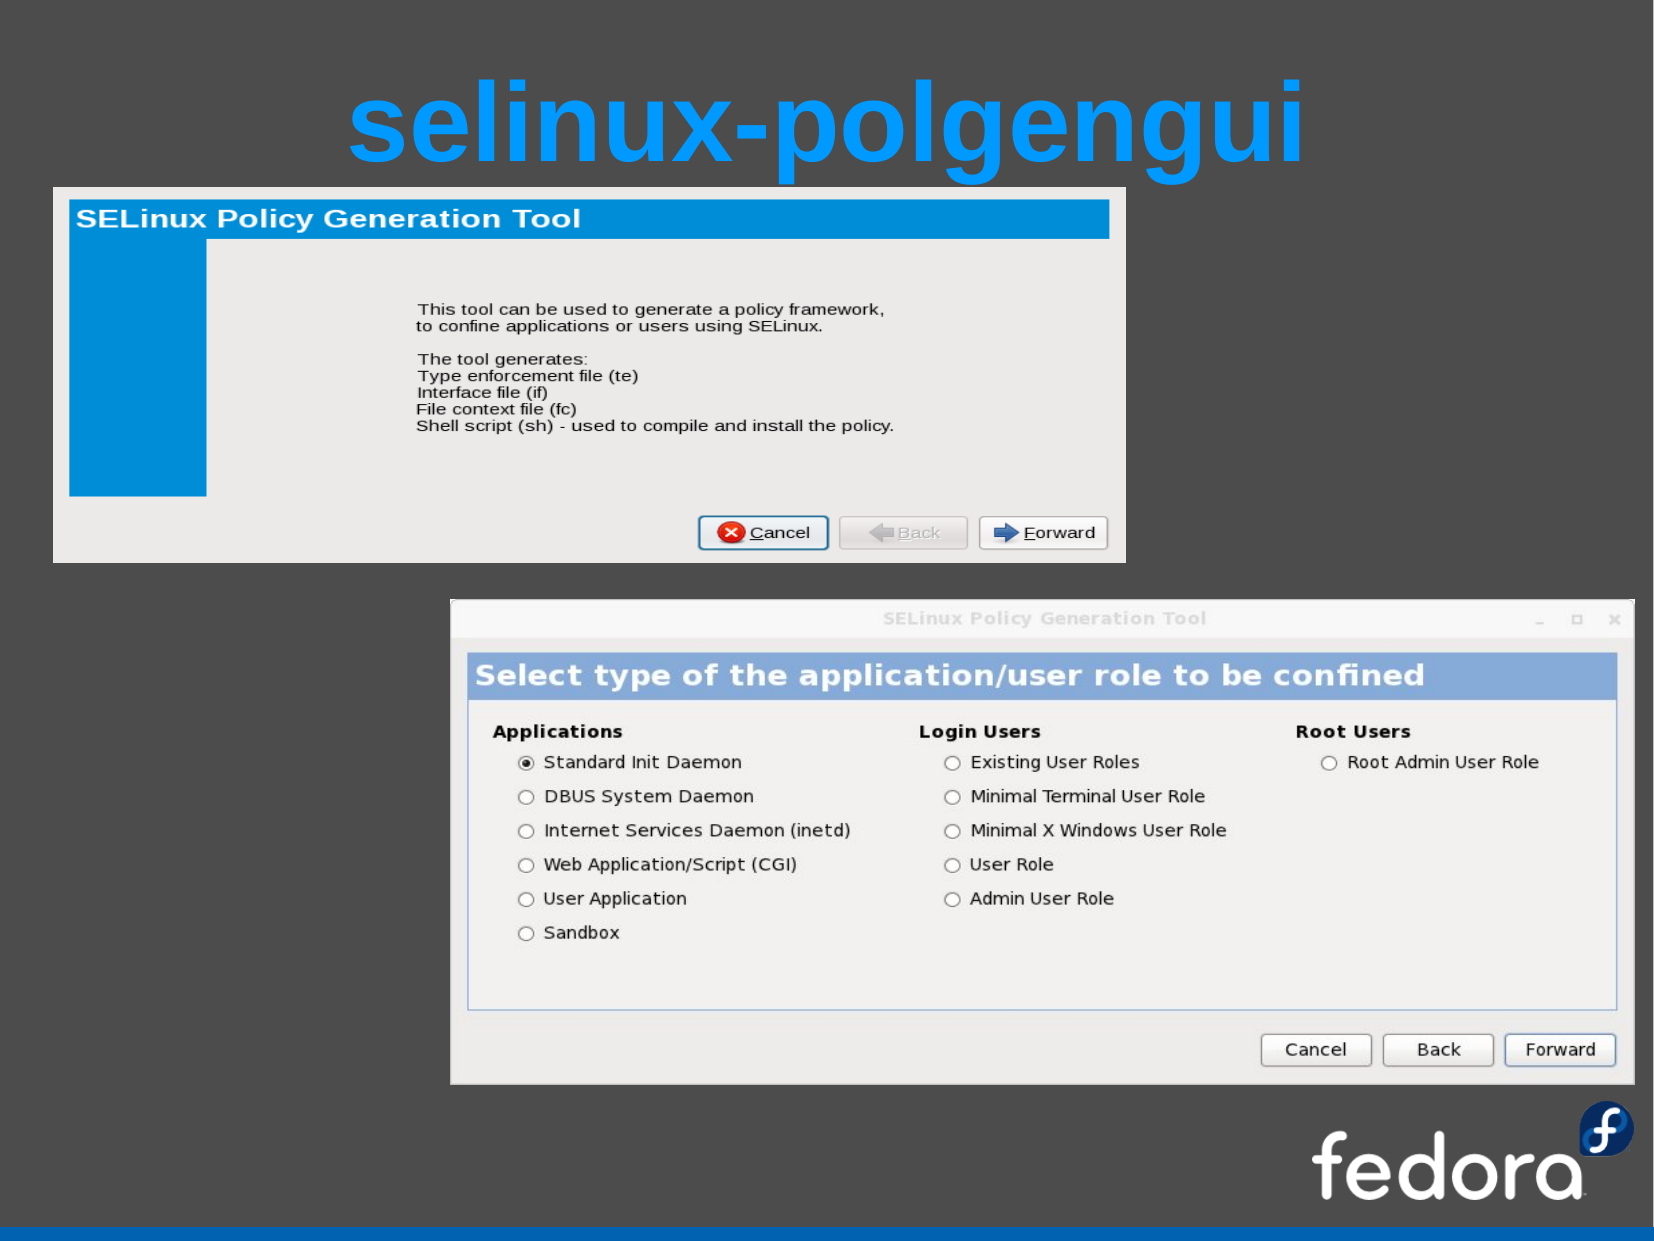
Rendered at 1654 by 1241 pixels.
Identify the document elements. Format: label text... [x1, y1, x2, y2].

picture [53, 187, 1126, 563]
picture [450, 599, 1635, 1086]
title selinux-polgengui [121, 19, 1534, 227]
picture [1312, 1101, 1634, 1200]
